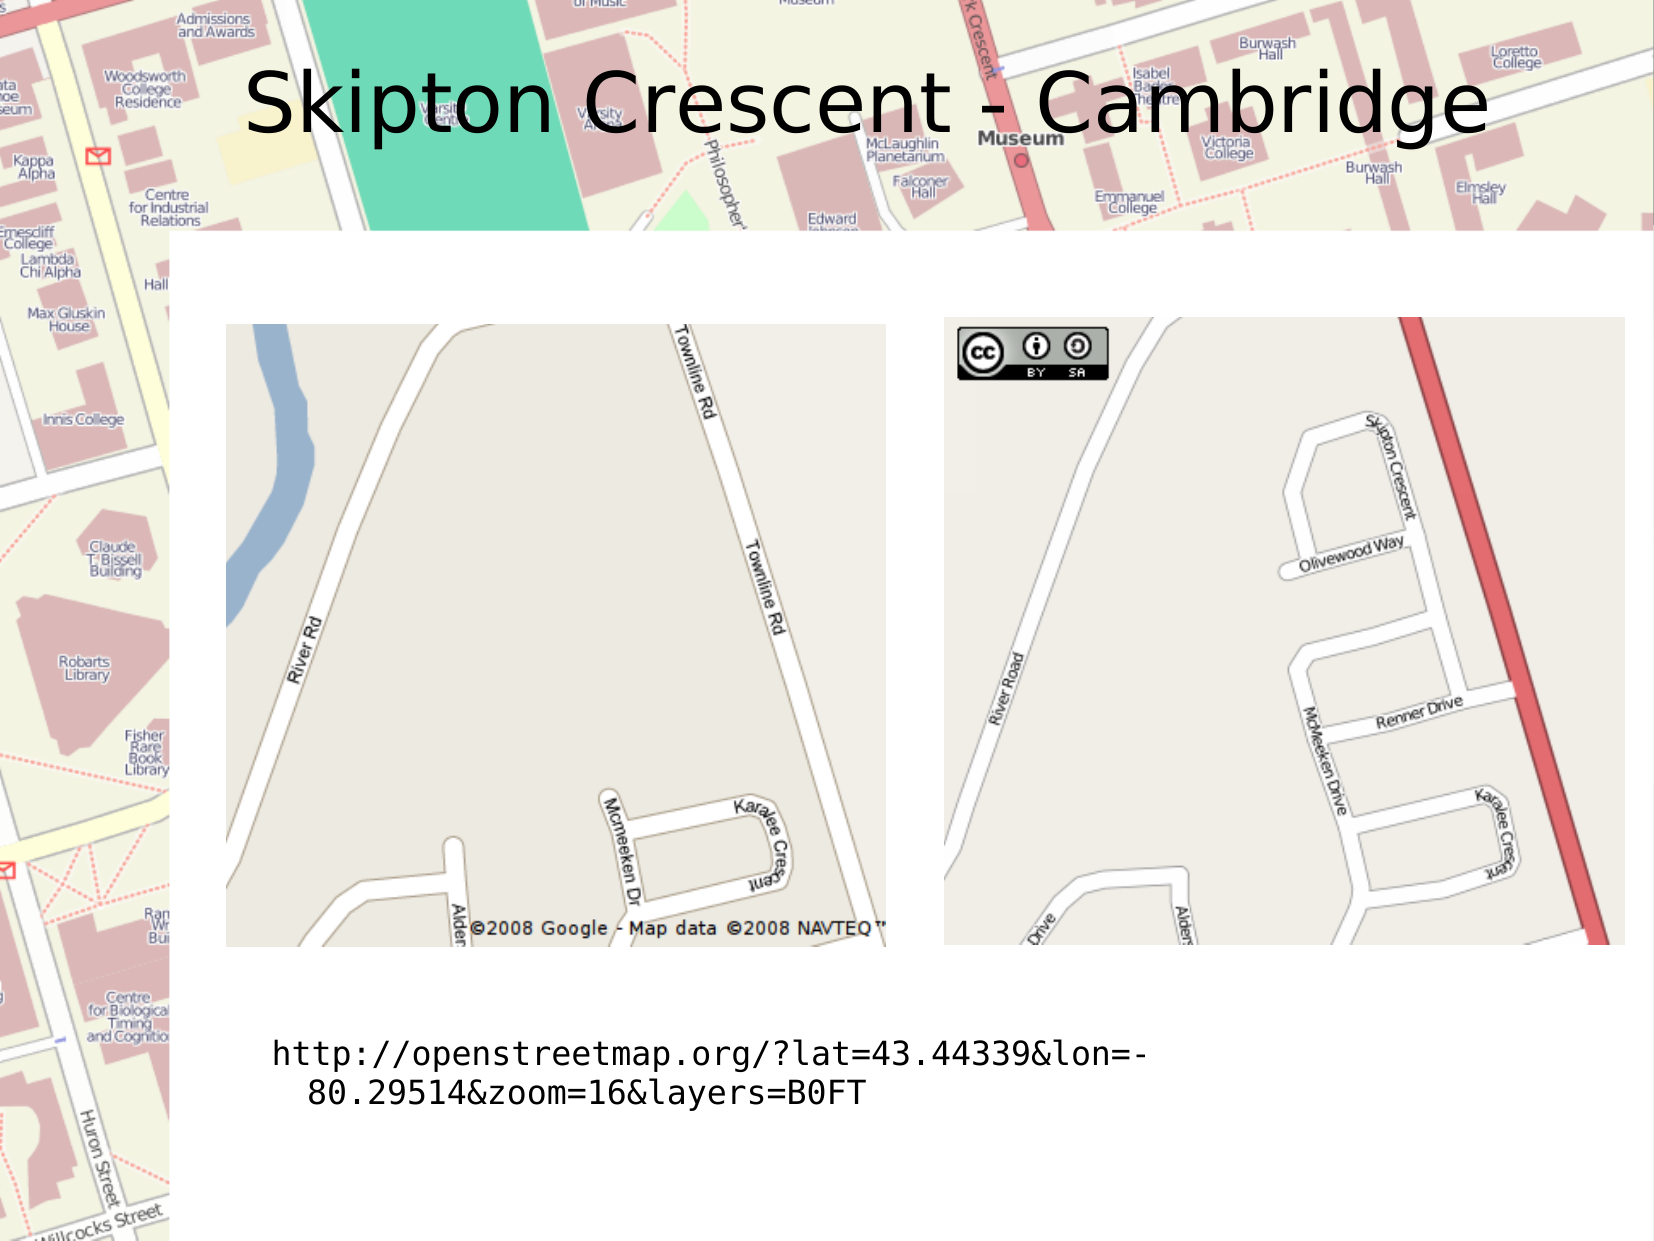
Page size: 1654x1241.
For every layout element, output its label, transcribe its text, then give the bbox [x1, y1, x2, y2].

subtitle http://openstreetmap.org/?lat=43.44339&lon=-80.29514&zoom=16&layers=B0FT [236, 446, 1587, 1123]
title Skipton Crescent - Cambridge [124, 0, 1613, 208]
picture [0, 0, 1654, 1241]
